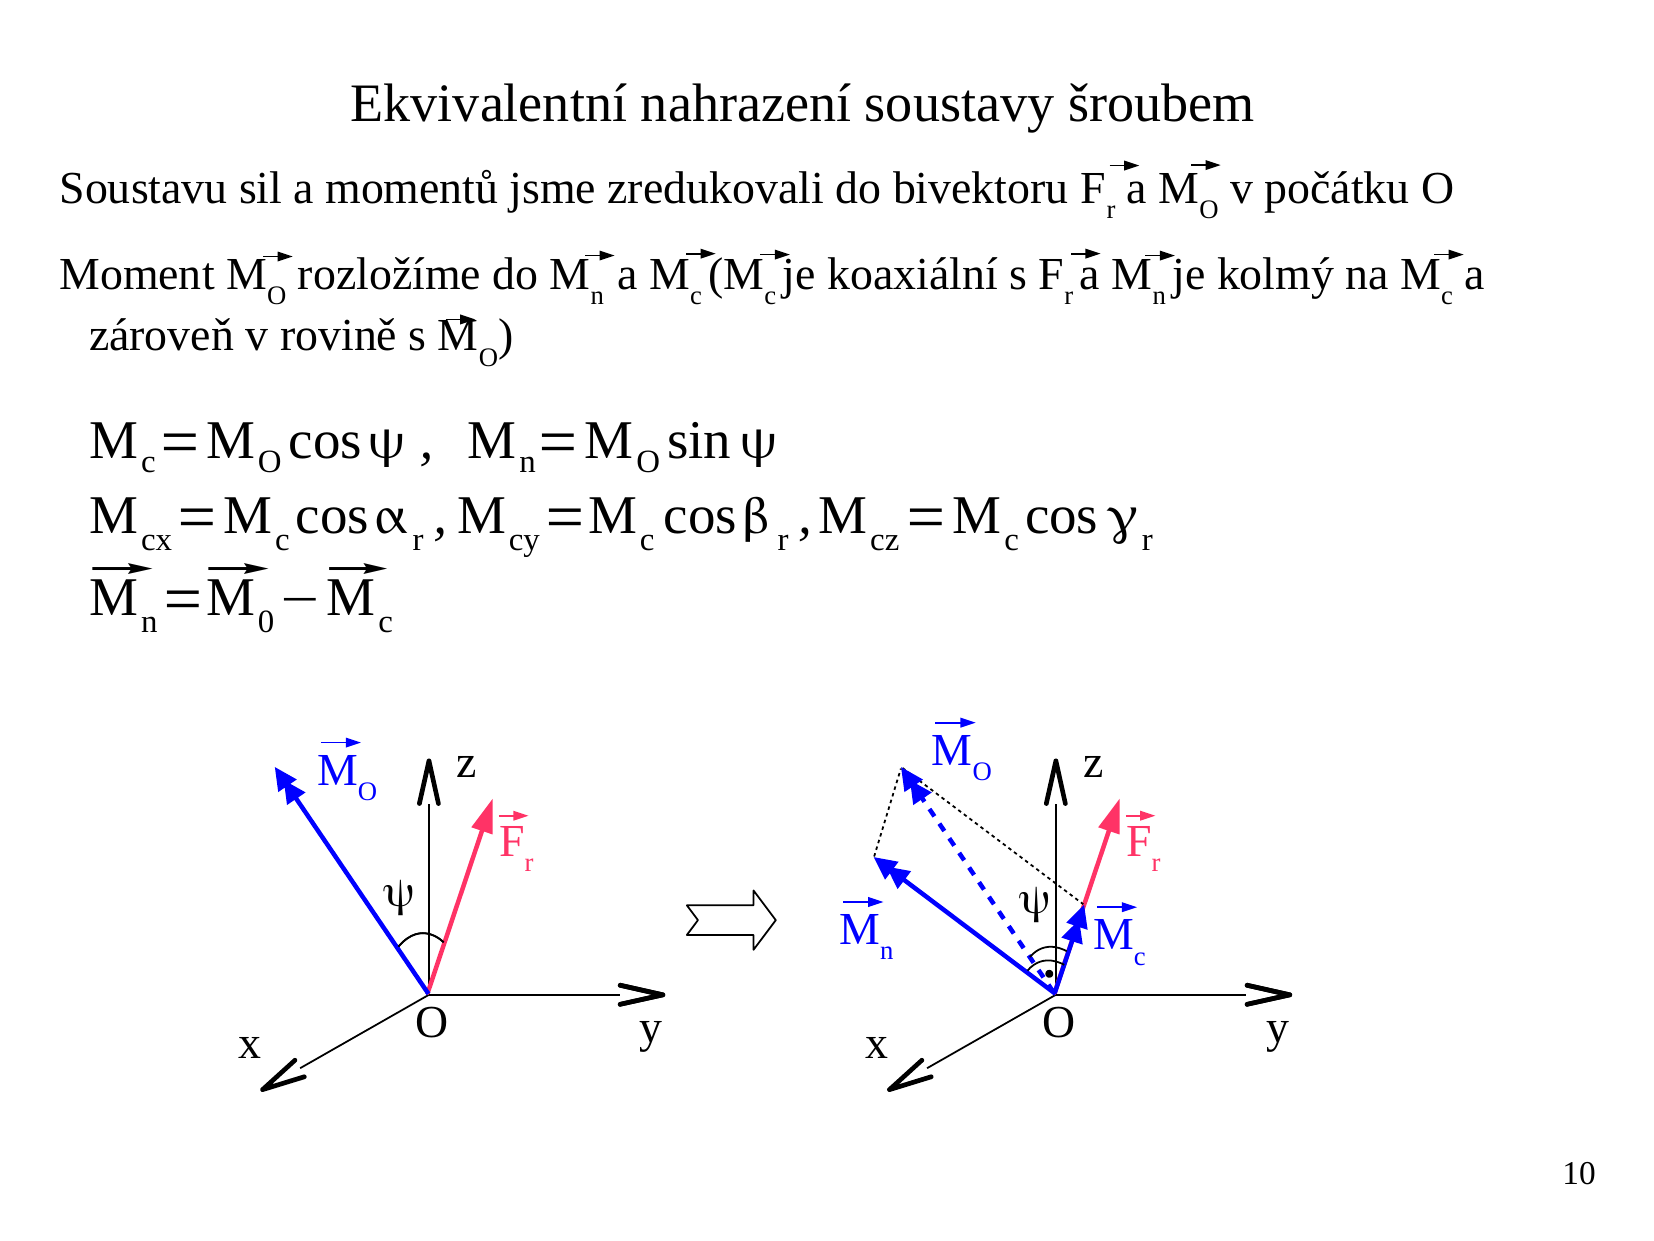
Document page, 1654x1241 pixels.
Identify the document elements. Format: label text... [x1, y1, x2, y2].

text_box y [1251, 994, 1275, 1000]
text_box z [441, 729, 531, 800]
text_box y [625, 994, 714, 1066]
text_box Fr [1126, 815, 1202, 882]
text_box [686, 890, 776, 950]
text_box Mn [839, 903, 918, 970]
text_box y [369, 867, 434, 928]
list Soustavu sil a momentů jsme zredukovali do bivektoru Fr a MO v počátku O Moment MO rozložíme do Mn a Mc (Mc je koaxiální s Fr a Mn je kolmý na Mc a zároveň v rovině s MO) [59, 163, 1548, 967]
text_box MO [317, 744, 396, 810]
text_box z [1068, 729, 1158, 800]
text_box x [850, 1009, 939, 1081]
text_box MO [931, 724, 1010, 790]
chart [65, 407, 1167, 641]
text_box y [1251, 994, 1341, 1066]
text_box [1046, 970, 1053, 977]
text_box O [1027, 989, 1101, 1061]
text_box x [223, 1009, 313, 1081]
text_box O [400, 989, 474, 1061]
text_box y [625, 994, 648, 1000]
text_box Fr [499, 815, 575, 882]
text_box O [1058, 989, 1101, 994]
title Ekvivalentní nahrazení soustavy šroubem [59, 7, 1548, 163]
text_box Mc [1093, 909, 1172, 975]
text_box y [1004, 874, 1069, 936]
